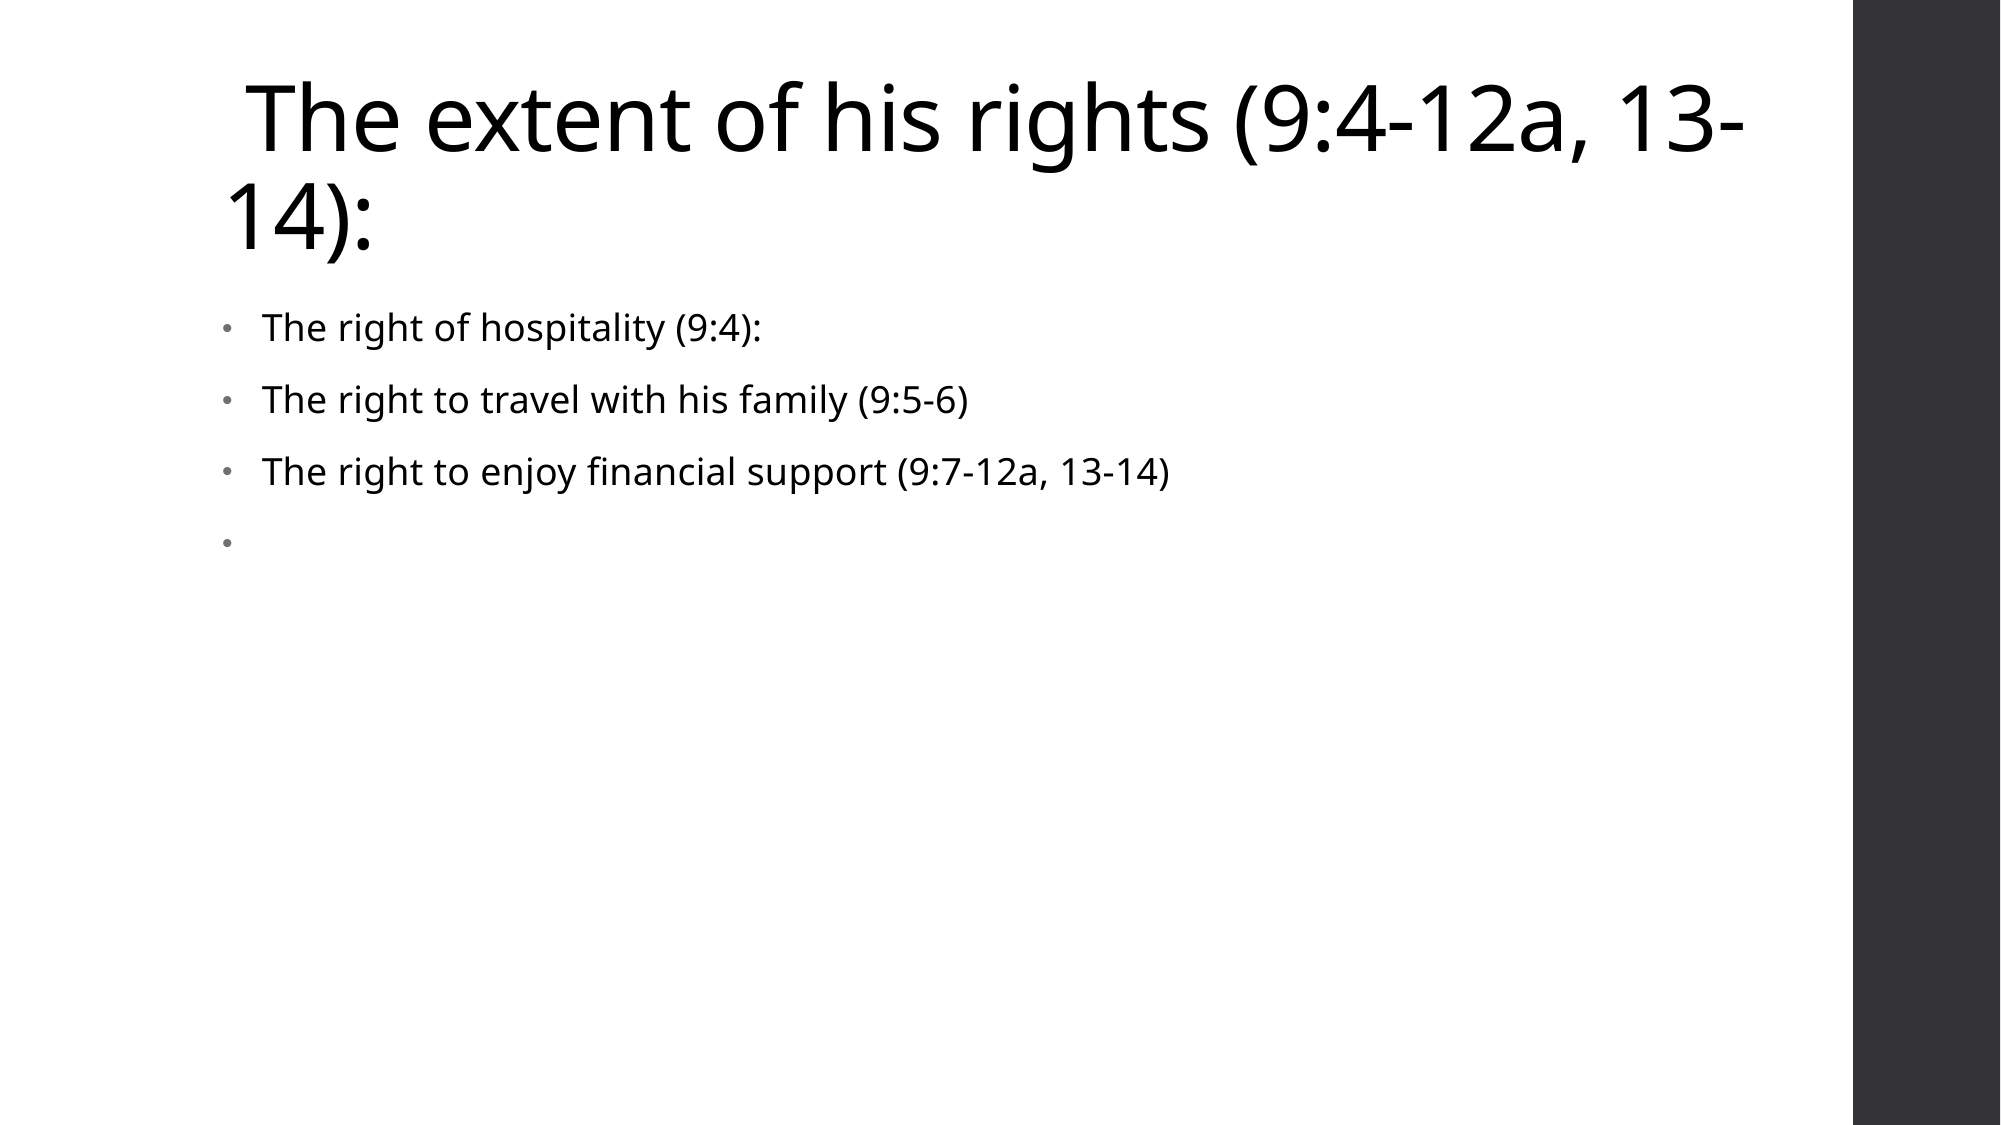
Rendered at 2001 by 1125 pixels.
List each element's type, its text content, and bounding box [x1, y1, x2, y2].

list The right of hospitality (9:4): The right to travel with his family (9:5-6) The right to enjoy financial support (9:7-12a, 13-14) [206, 299, 1617, 1014]
title The extent of his rights (9:4-12a, 13-14): [206, 60, 1797, 278]
